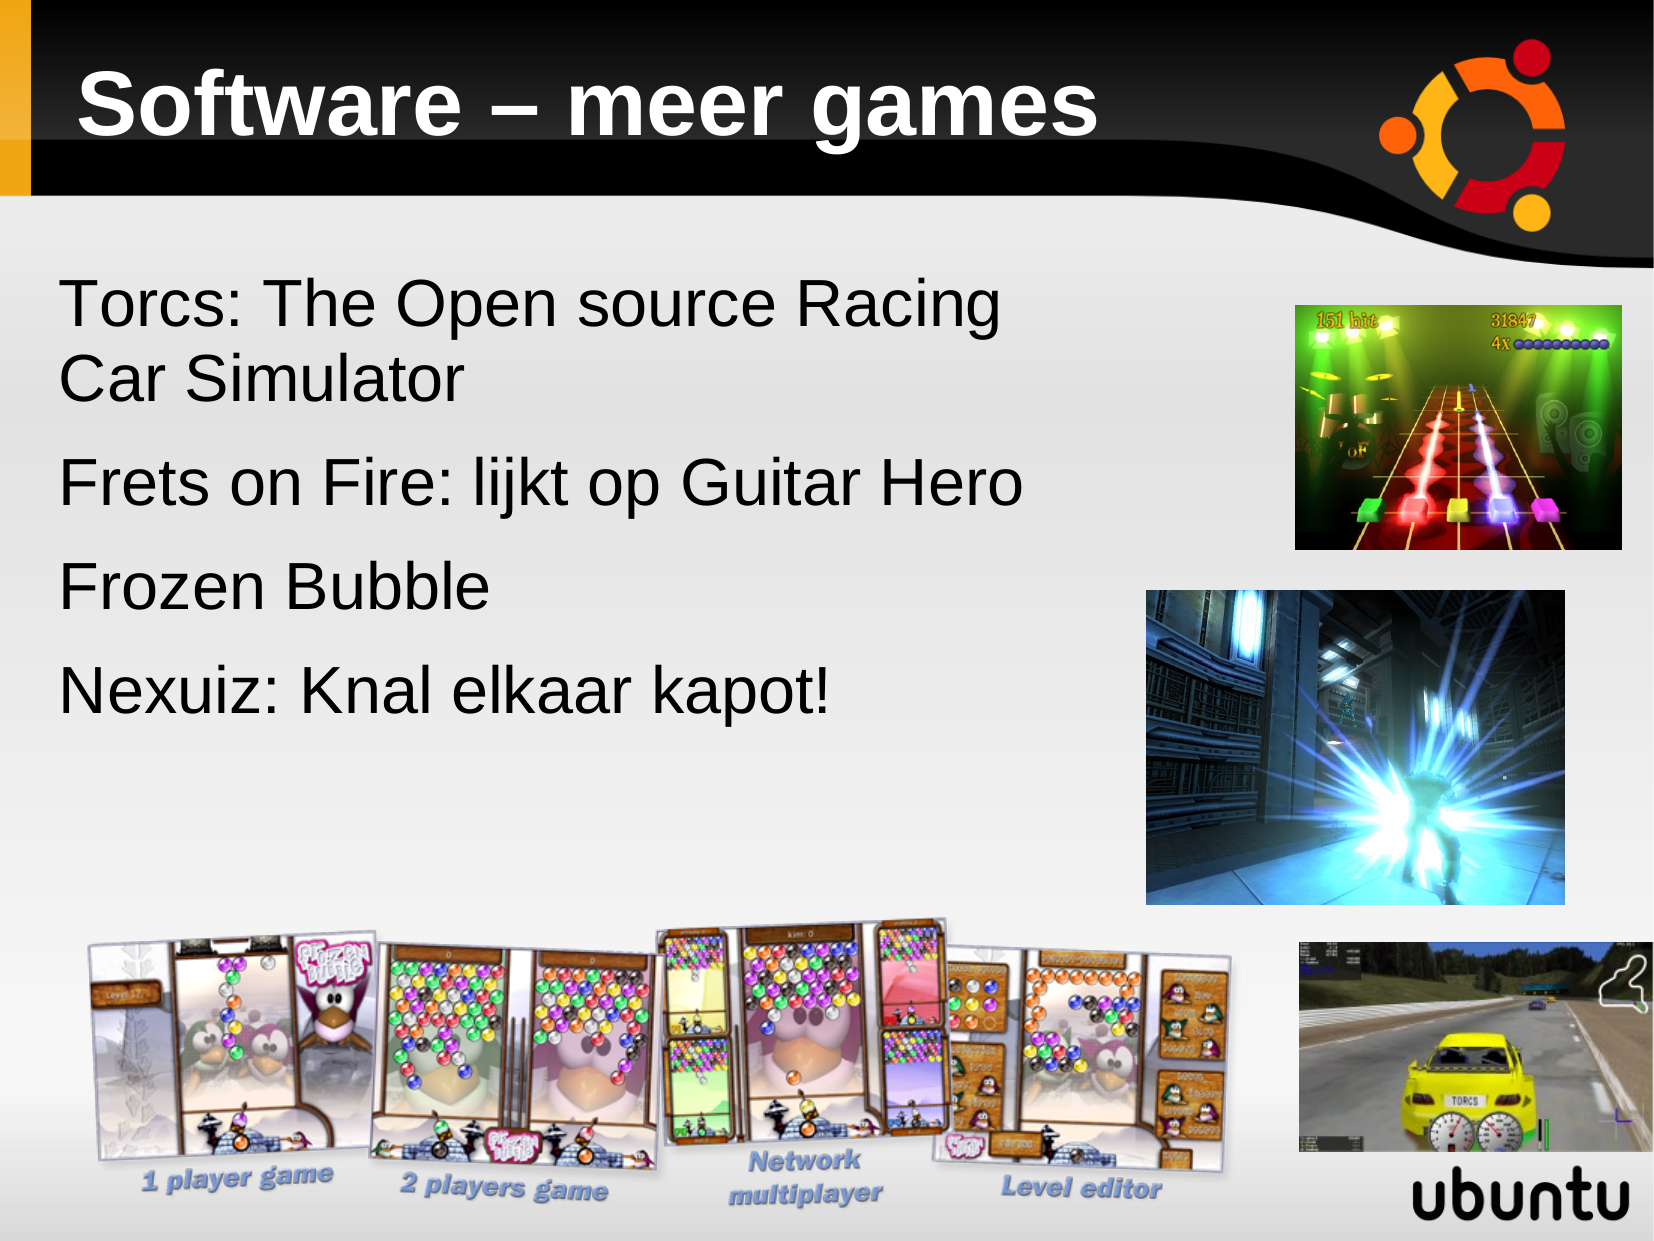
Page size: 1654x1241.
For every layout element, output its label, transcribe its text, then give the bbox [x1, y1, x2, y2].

title Software – meer games [76, 0, 1565, 208]
list Torcs: The Open source Racing Car Simulator Frets on Fire: lijkt op Guitar Hero Frozen Bubble Nexuiz: Knal elkaar kapot! [59, 265, 1046, 798]
picture [0, 0, 1654, 1241]
